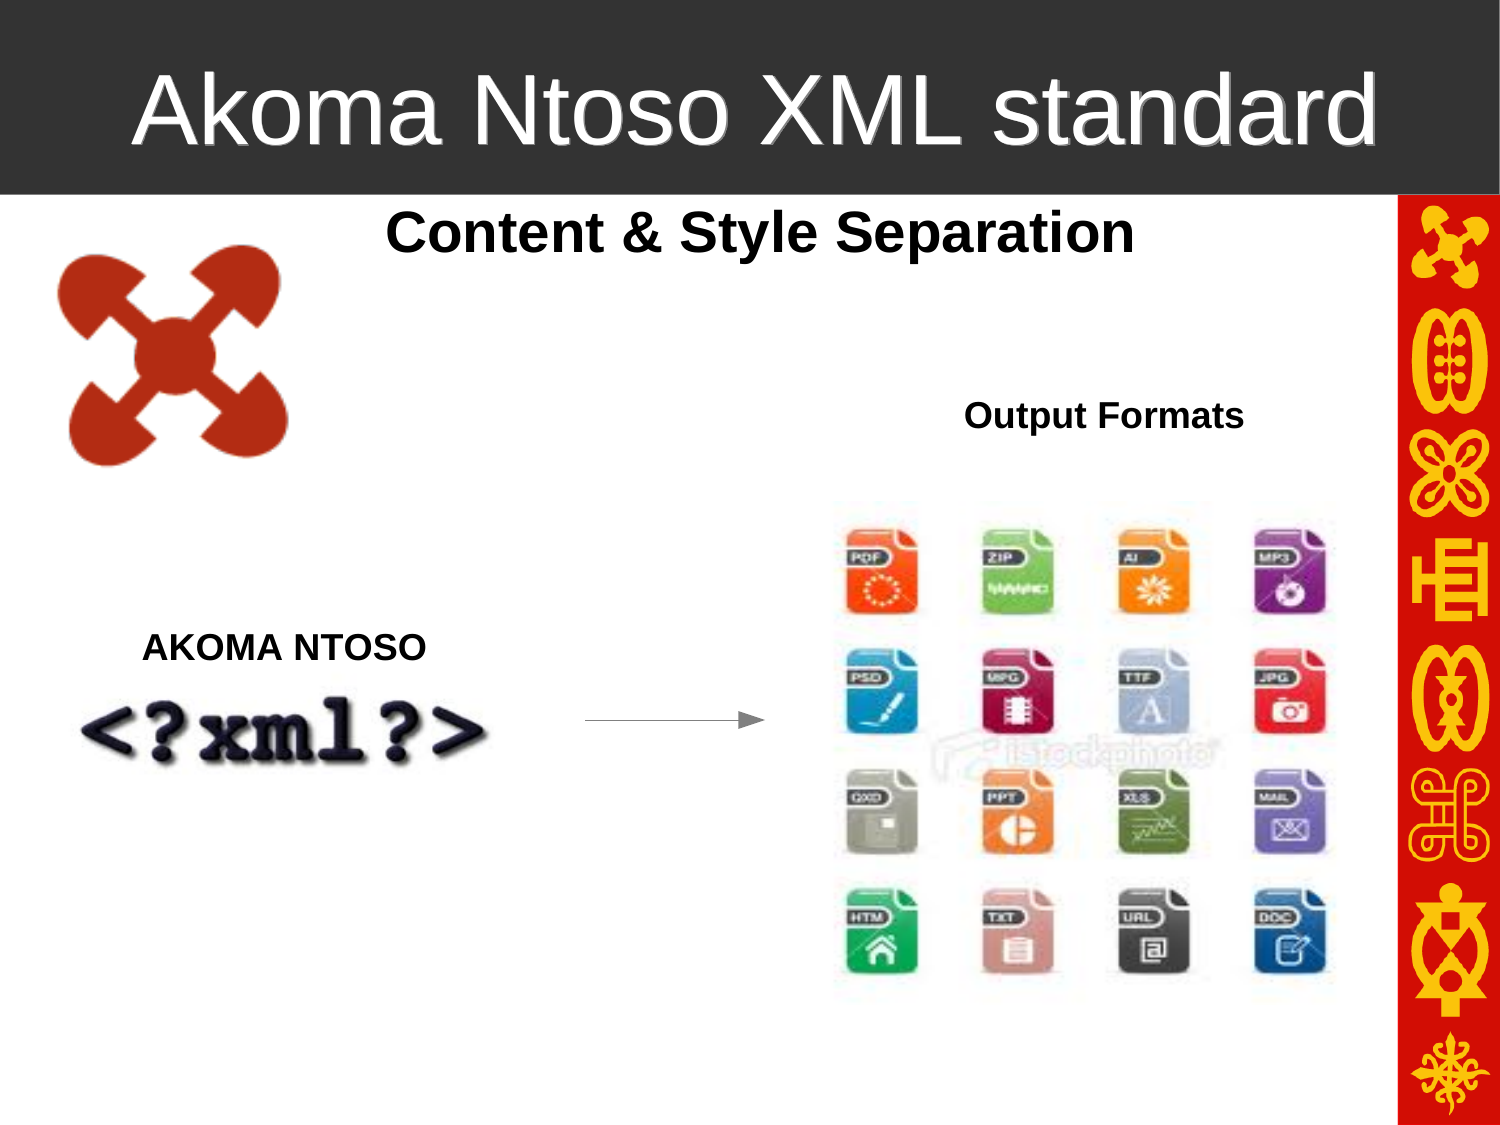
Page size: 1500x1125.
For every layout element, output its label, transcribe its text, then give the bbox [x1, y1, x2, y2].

text_box Output Formats [885, 383, 1261, 444]
picture [46, 241, 296, 473]
list Content & Style Separation [370, 195, 1331, 488]
picture [57, 599, 511, 871]
picture [1397, 195, 1500, 1125]
title Akoma Ntoso XML standard [0, 32, 1486, 177]
picture [793, 501, 1381, 1006]
